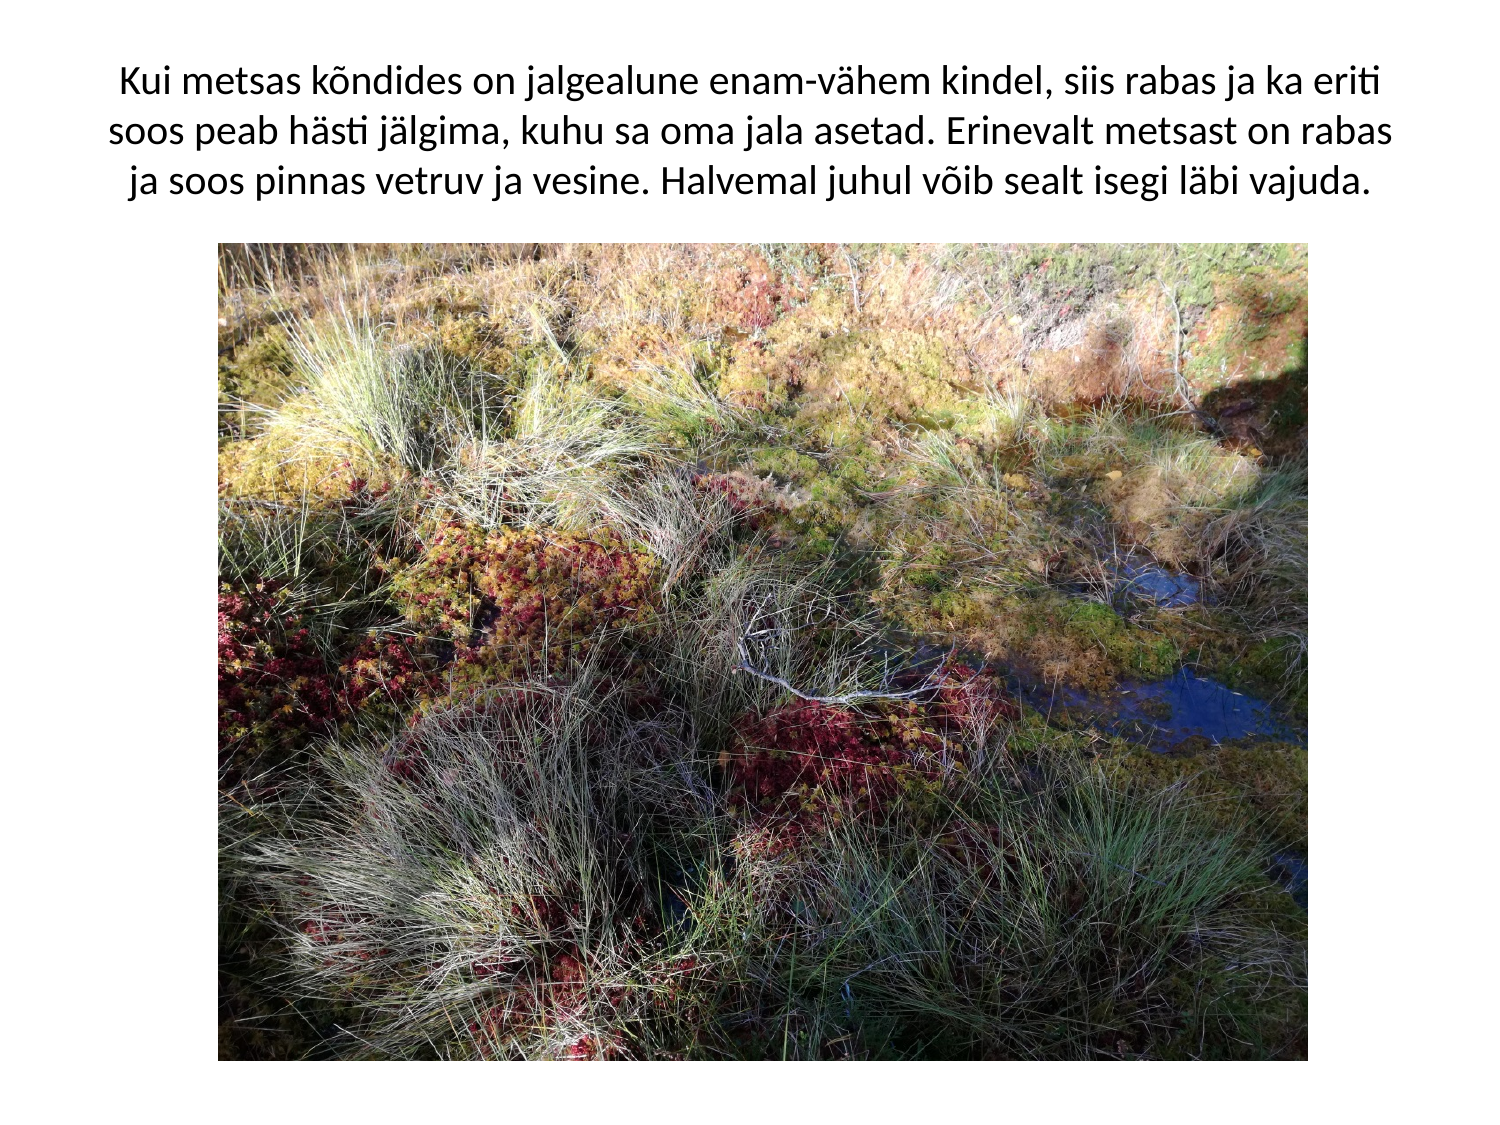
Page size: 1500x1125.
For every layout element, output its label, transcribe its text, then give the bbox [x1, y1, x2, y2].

title Kui metsas kõndides on jalgealune enam-vähem kindel, siis rabas ja ka eriti soos peab hästi jälgima, kuhu sa oma jala asetad. Erinevalt metsast on rabas ja soos pinnas vetruv ja vesine. Halvemal juhul võib sealt isegi läbi vajuda. [76, 45, 1426, 244]
picture [218, 243, 1308, 1061]
